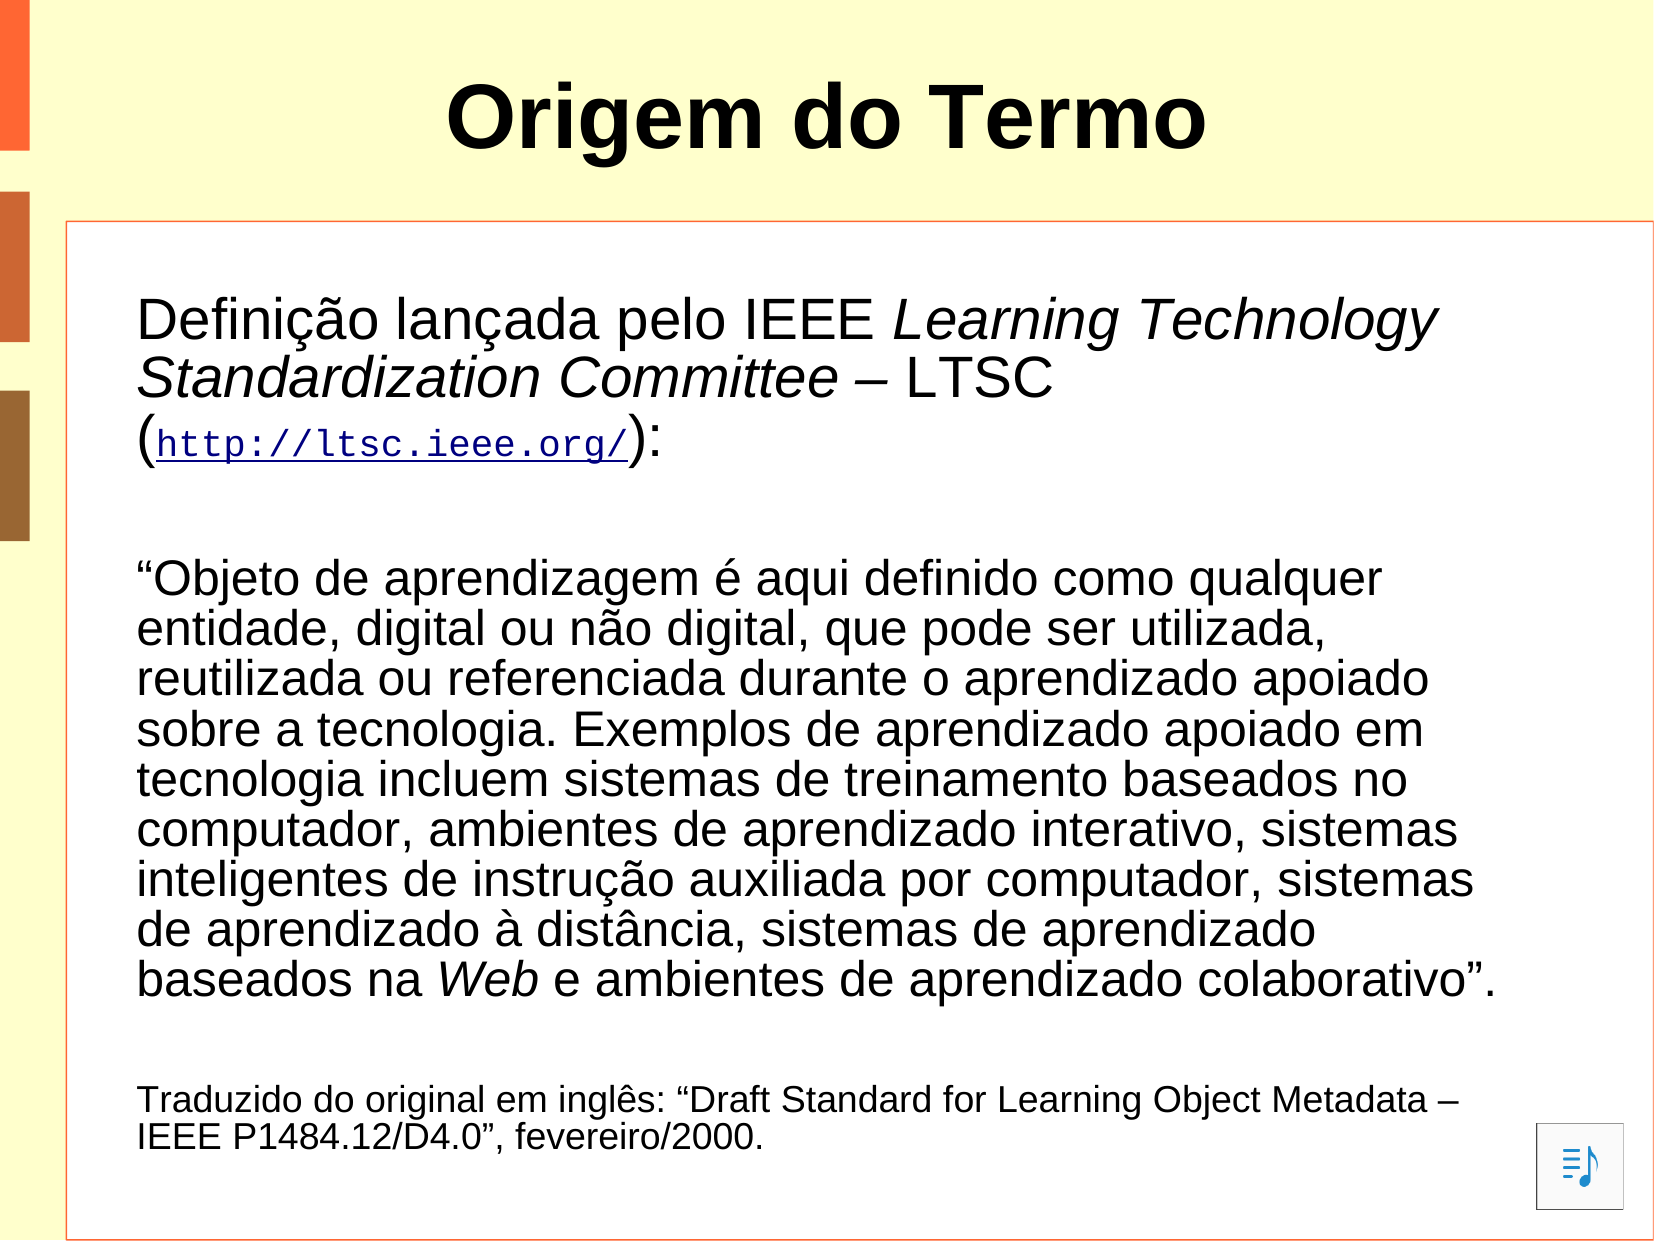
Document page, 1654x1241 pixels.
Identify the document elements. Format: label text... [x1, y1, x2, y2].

title Origem do Termo [121, 6, 1534, 229]
list Definição lançada pelo IEEE Learning Technology Standardization Committee – LTSC (http://ltsc.ieee.org/): “Objeto de aprendizagem é aqui definido como qualquer entidade, digital ou não digital, que pode ser utilizada, reutilizada ou referenciada durante o aprendizado apoiado sobre a tecnologia. Exemplos de aprendizado apoiado em tecnologia incluem sistemas de treinamento baseados no computador, ambientes de aprendizado interativo, sistemas inteligentes de instrução auxiliada por computador, sistemas de aprendizado à distância, sistemas de aprendizado baseados na Web e ambientes de aprendizado colaborativo”. Traduzido do original em inglês: “Draft Standard for Learning Object Metadata – IEEE P1484.12/D4.0”, fevereiro/2000. [121, 284, 1534, 1181]
text_box [1535, 1122, 1625, 1211]
